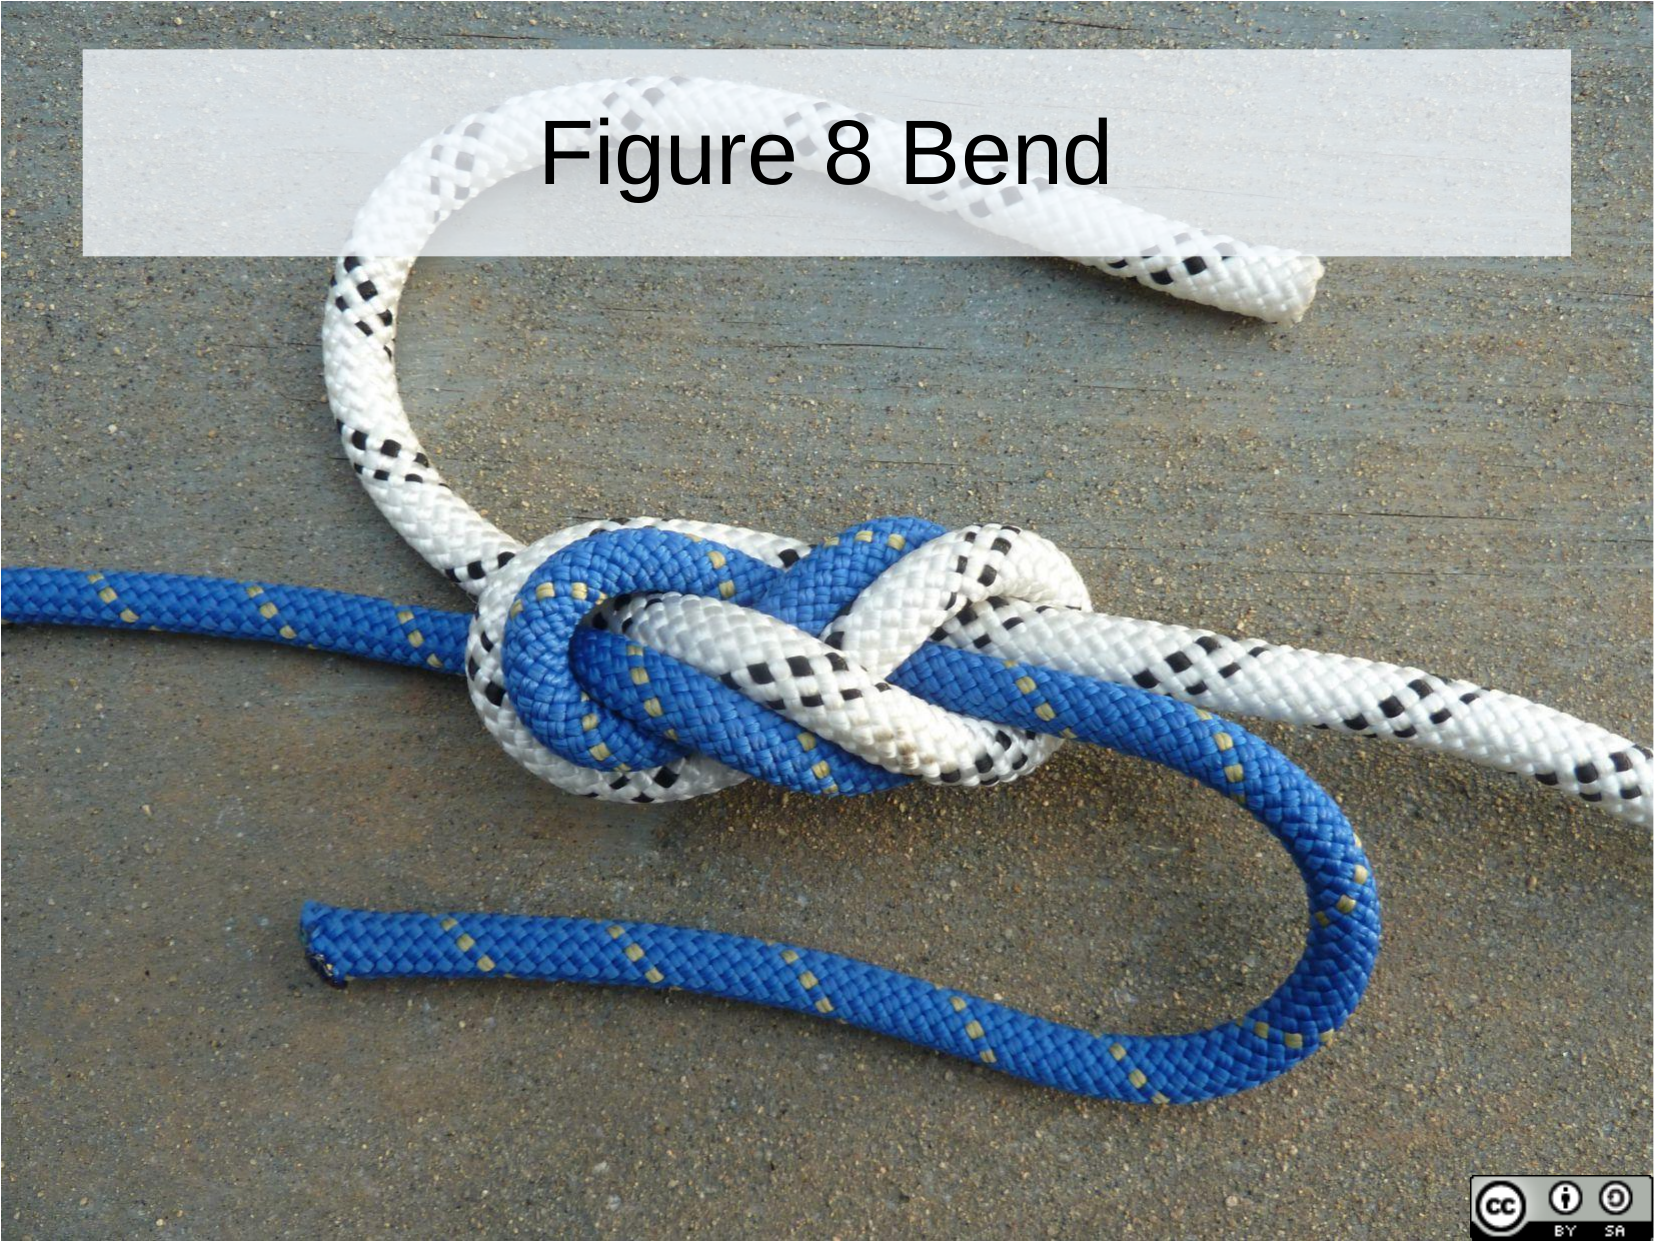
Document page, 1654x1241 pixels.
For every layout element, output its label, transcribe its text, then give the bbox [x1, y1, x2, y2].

picture [1, 1, 1654, 1241]
title Figure 8 Bend [82, 49, 1571, 257]
